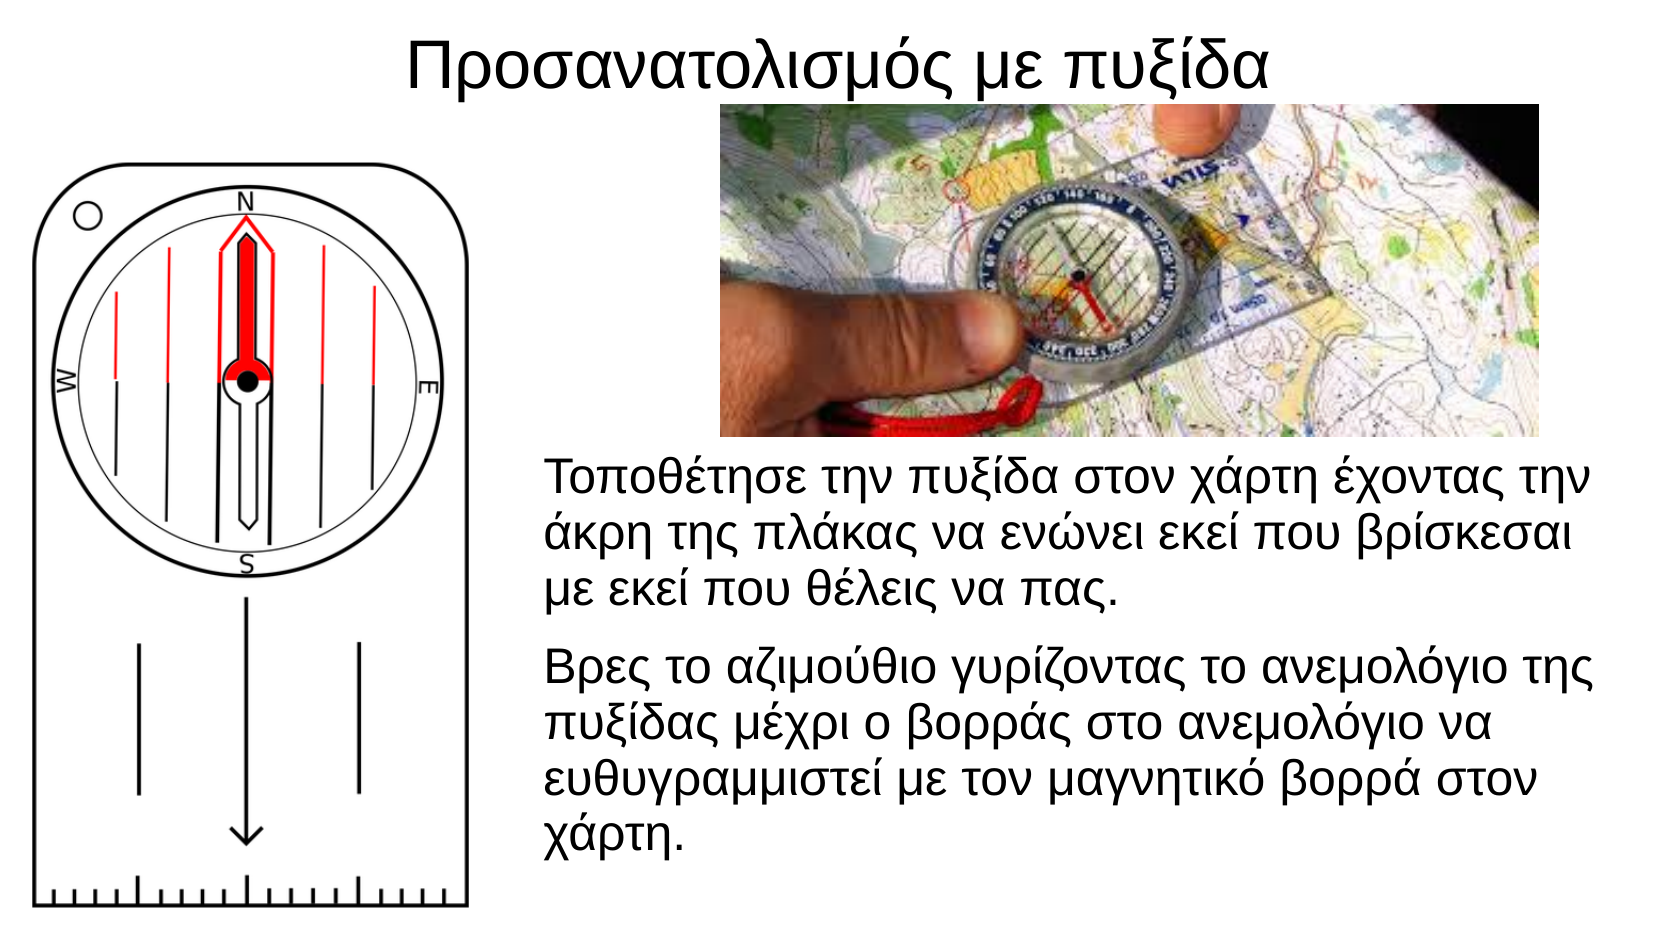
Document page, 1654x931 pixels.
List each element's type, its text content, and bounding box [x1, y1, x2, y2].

picture [11, 153, 488, 931]
list Τοποθέτησε την πυξίδα στον χάρτη έχοντας την άκρη της πλάκας να ενώνει εκεί που βρίσκεσαι με εκεί που θέλεις να πας. Βρες το αζιμούθιο γυρίζοντας το ανεμολόγιο της πυξίδας μέχρι ο βορράς στο ανεμολόγιο να ευθυγραμμιστεί με τον μαγνητικό βορρά στον χάρτη. [488, 448, 1630, 886]
title Προσανατολισμός με πυξίδα [47, 11, 1630, 119]
picture [720, 104, 1539, 438]
